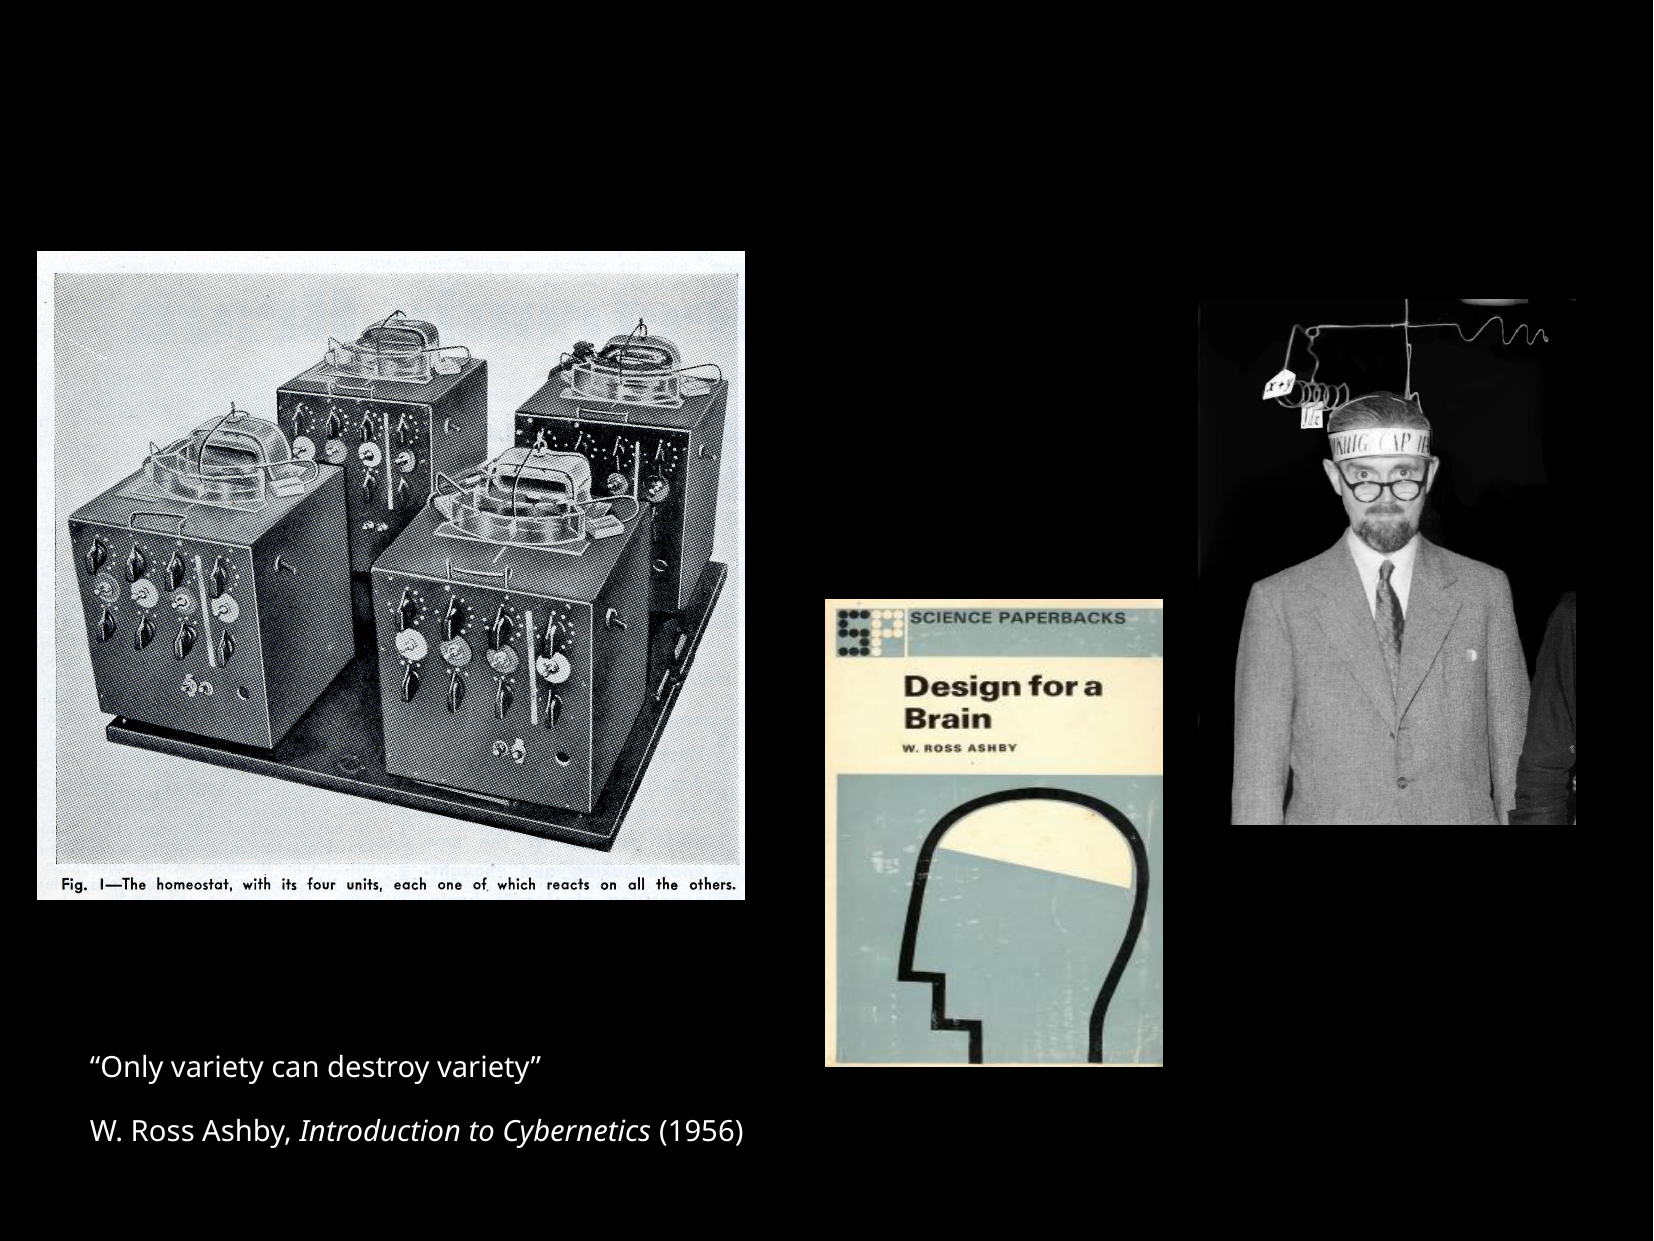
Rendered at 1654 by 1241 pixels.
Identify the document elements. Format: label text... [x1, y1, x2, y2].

picture [825, 599, 1163, 1067]
picture [37, 251, 745, 901]
picture [1198, 299, 1576, 826]
text_box “Only variety can destroy variety” W. Ross Ashby, Introduction to Cybernetics (1956) [75, 1038, 1538, 1161]
